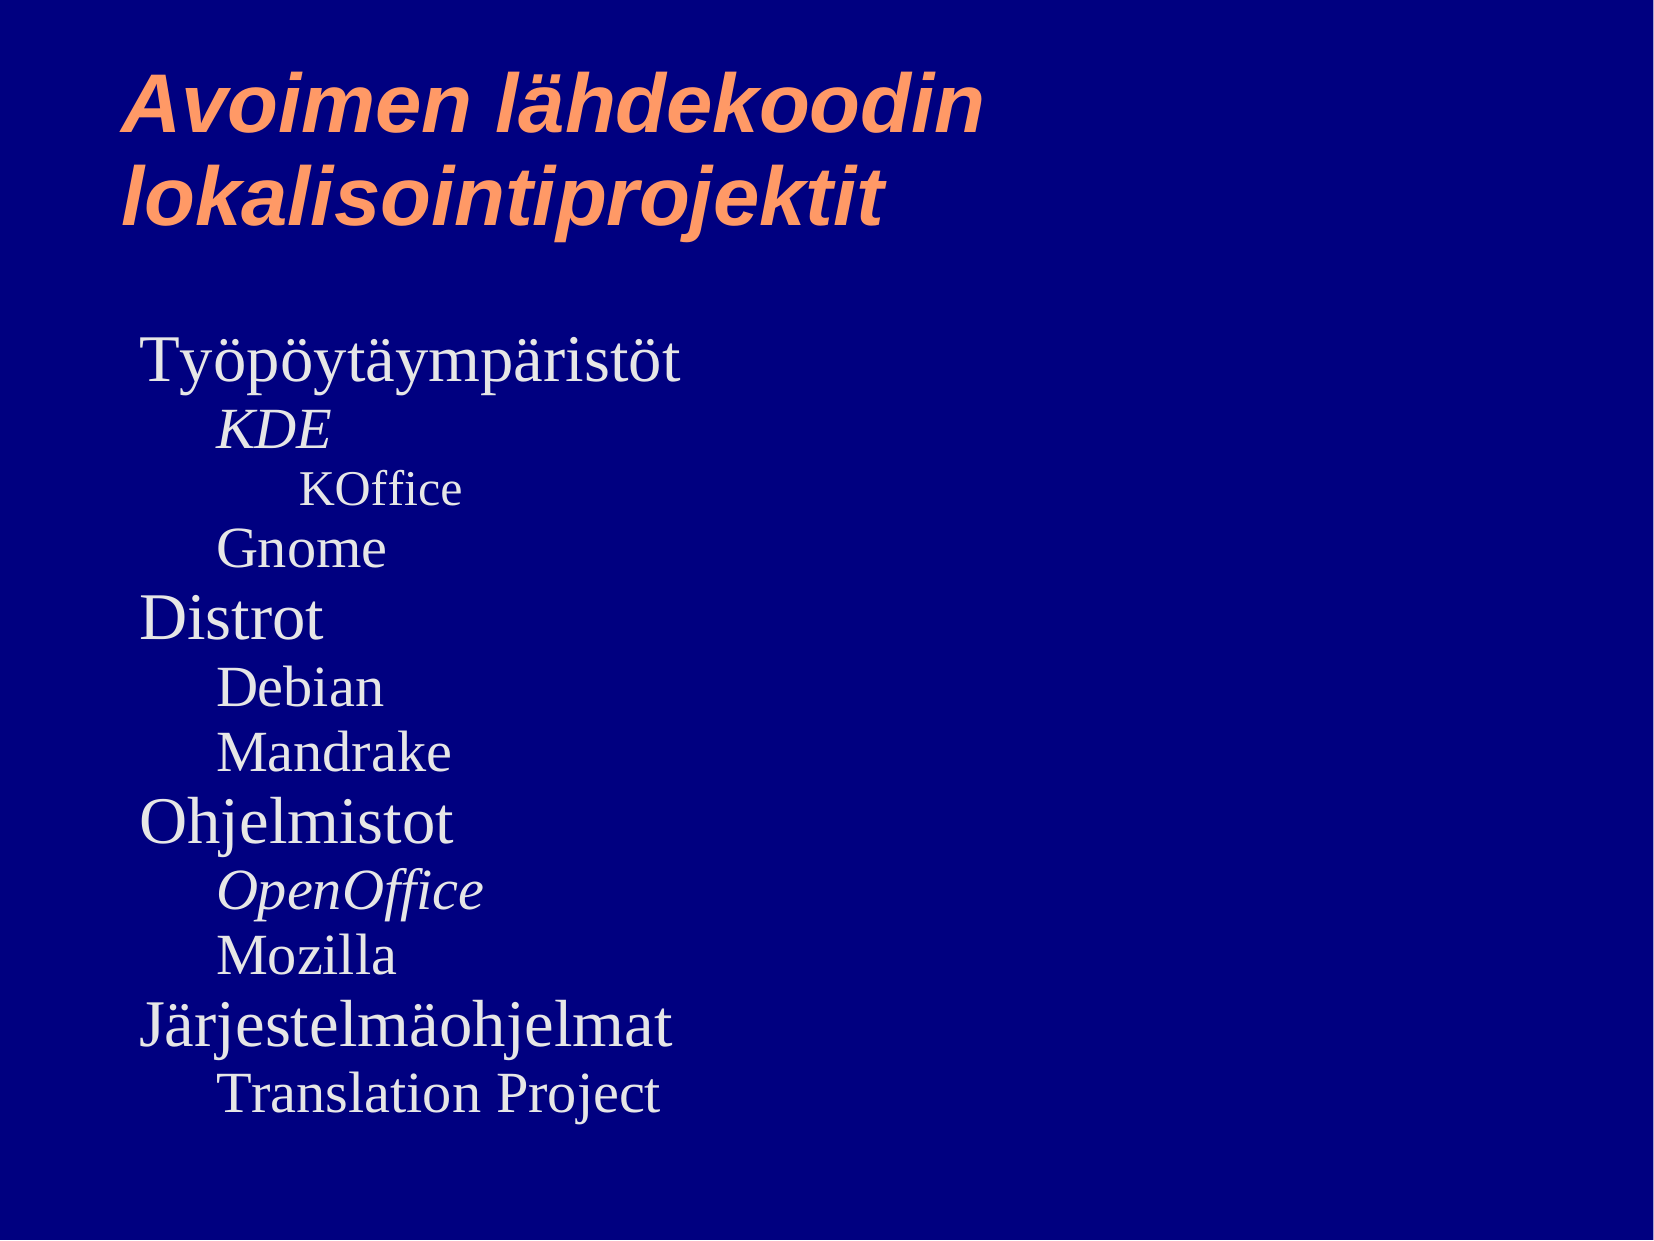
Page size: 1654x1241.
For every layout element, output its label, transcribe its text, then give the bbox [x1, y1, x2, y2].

text_box [121, 613, 1536, 824]
text_box [121, 1056, 1536, 1214]
text_box [121, 335, 1536, 601]
list Työpöytäympäristöt KDE KOffice Gnome Distrot Debian Mandrake Ohjelmistot OpenOffice Mozilla Järjestelmäohjelmat Translation Project [121, 322, 1561, 1215]
text_box [121, 837, 1536, 1049]
title Avoimen lähdekoodin lokalisointiprojektit [121, 41, 1534, 258]
